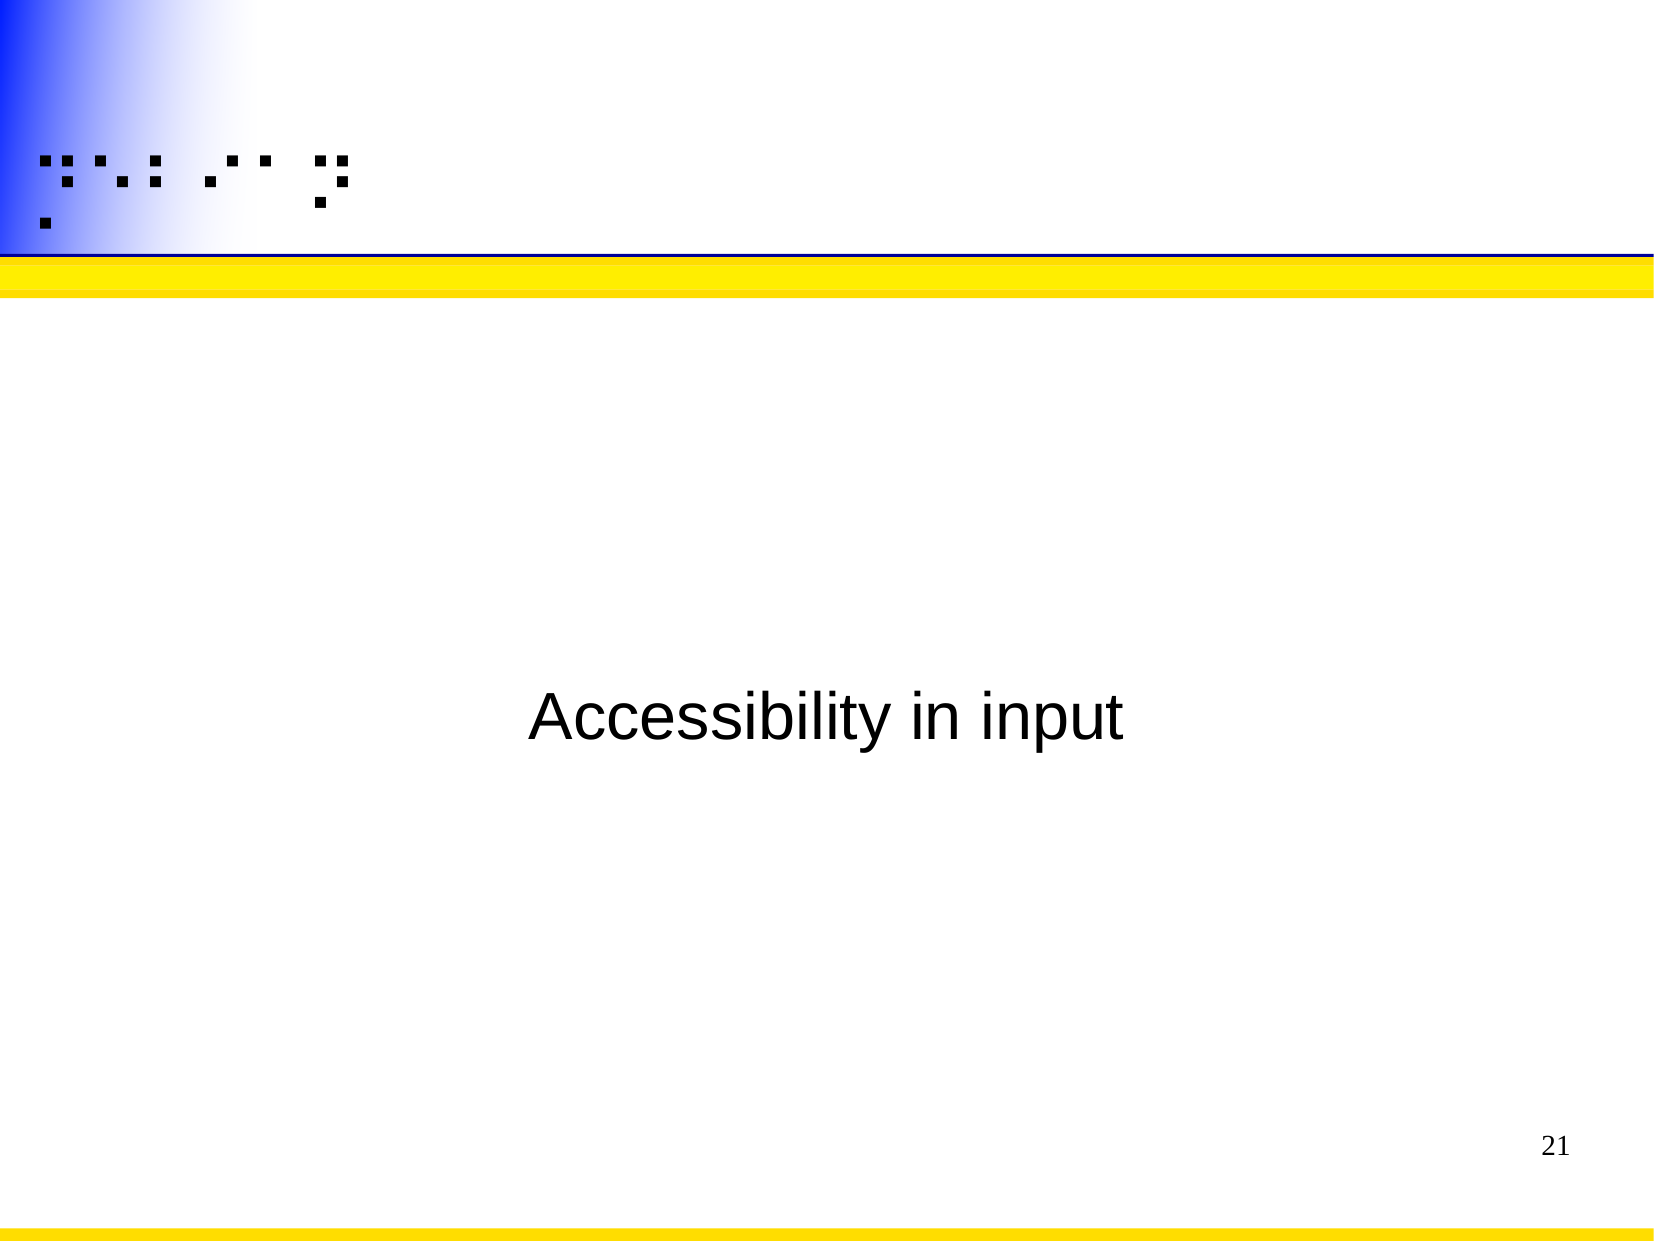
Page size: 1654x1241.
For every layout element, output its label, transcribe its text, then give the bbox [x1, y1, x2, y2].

subtitle Accessibility in input [82, 307, 1571, 1126]
